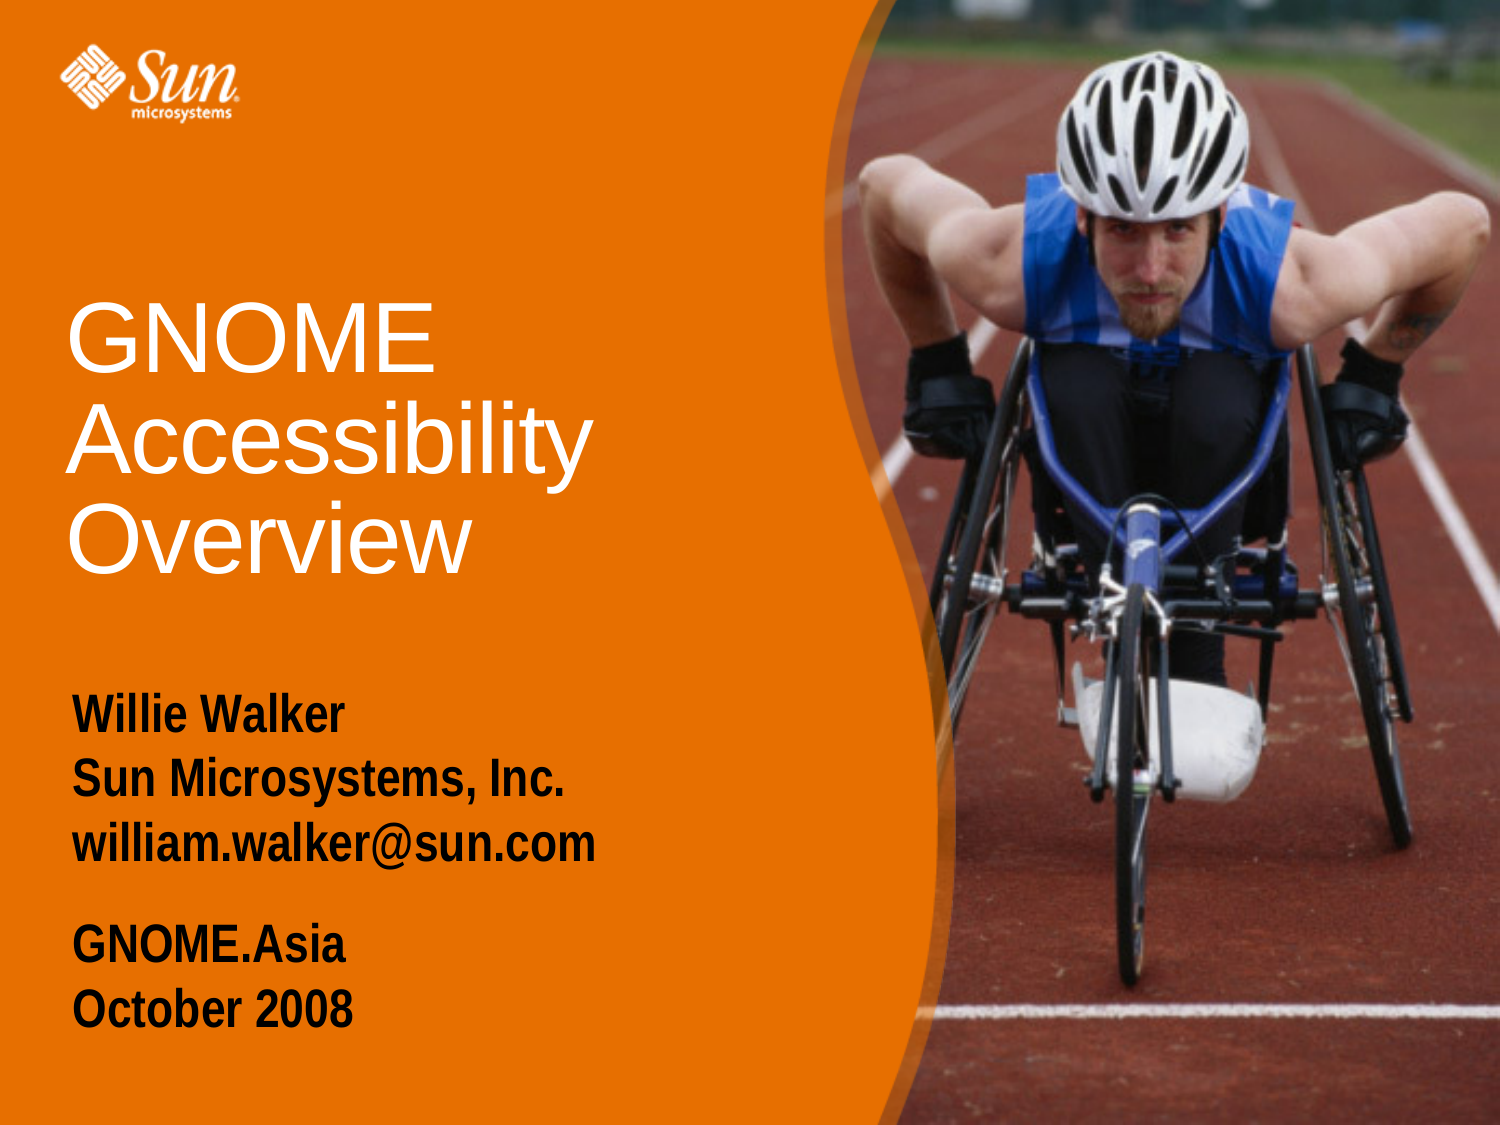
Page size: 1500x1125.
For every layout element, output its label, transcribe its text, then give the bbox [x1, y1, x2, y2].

title GNOME Accessibility Overview [65, 281, 1111, 595]
list Willie Walker Sun Microsystems, Inc. william.walker@sun.com GNOME.Asia October 2008 [72, 689, 1063, 1052]
picture [0, 0, 1500, 1125]
